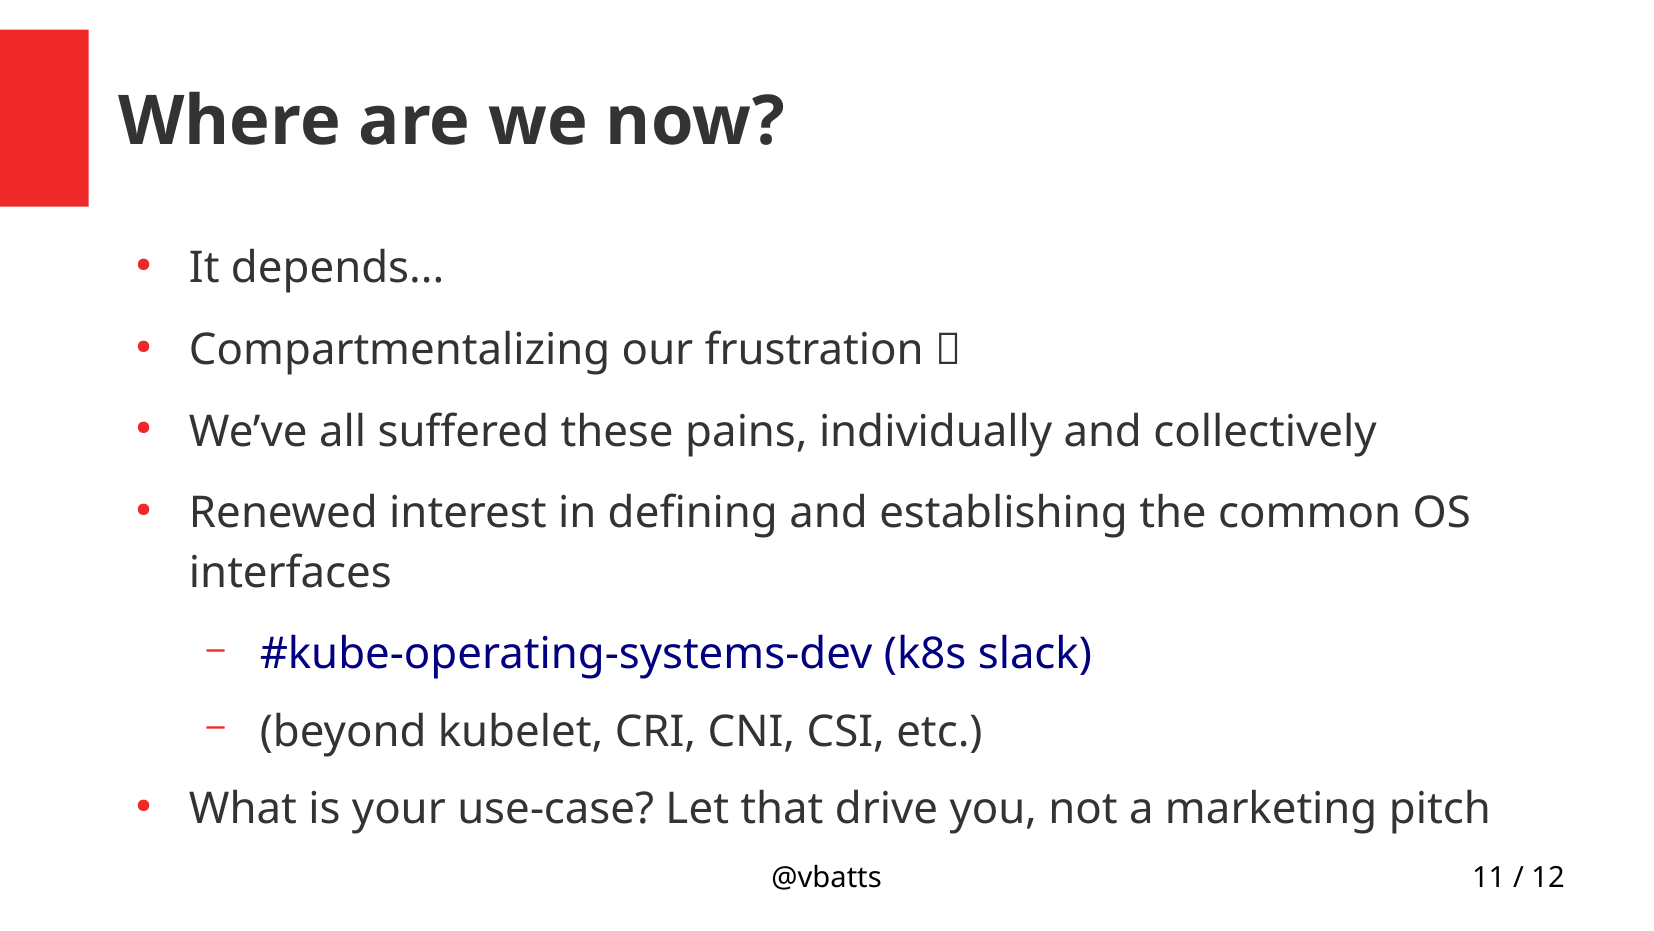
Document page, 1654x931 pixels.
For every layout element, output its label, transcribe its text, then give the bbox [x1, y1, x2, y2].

title Where are we now? [118, 29, 1595, 207]
list It depends... Compartmentalizing our frustration 🥺 We’ve all suffered these pains, individually and collectively Renewed interest in defining and establishing the common OS interfaces #kube-operating-systems-dev (k8s slack) (beyond kubelet, CRI, CNI, CSI, etc.) What is your use-case? Let that drive you, not a marketing pitch [118, 236, 1595, 798]
